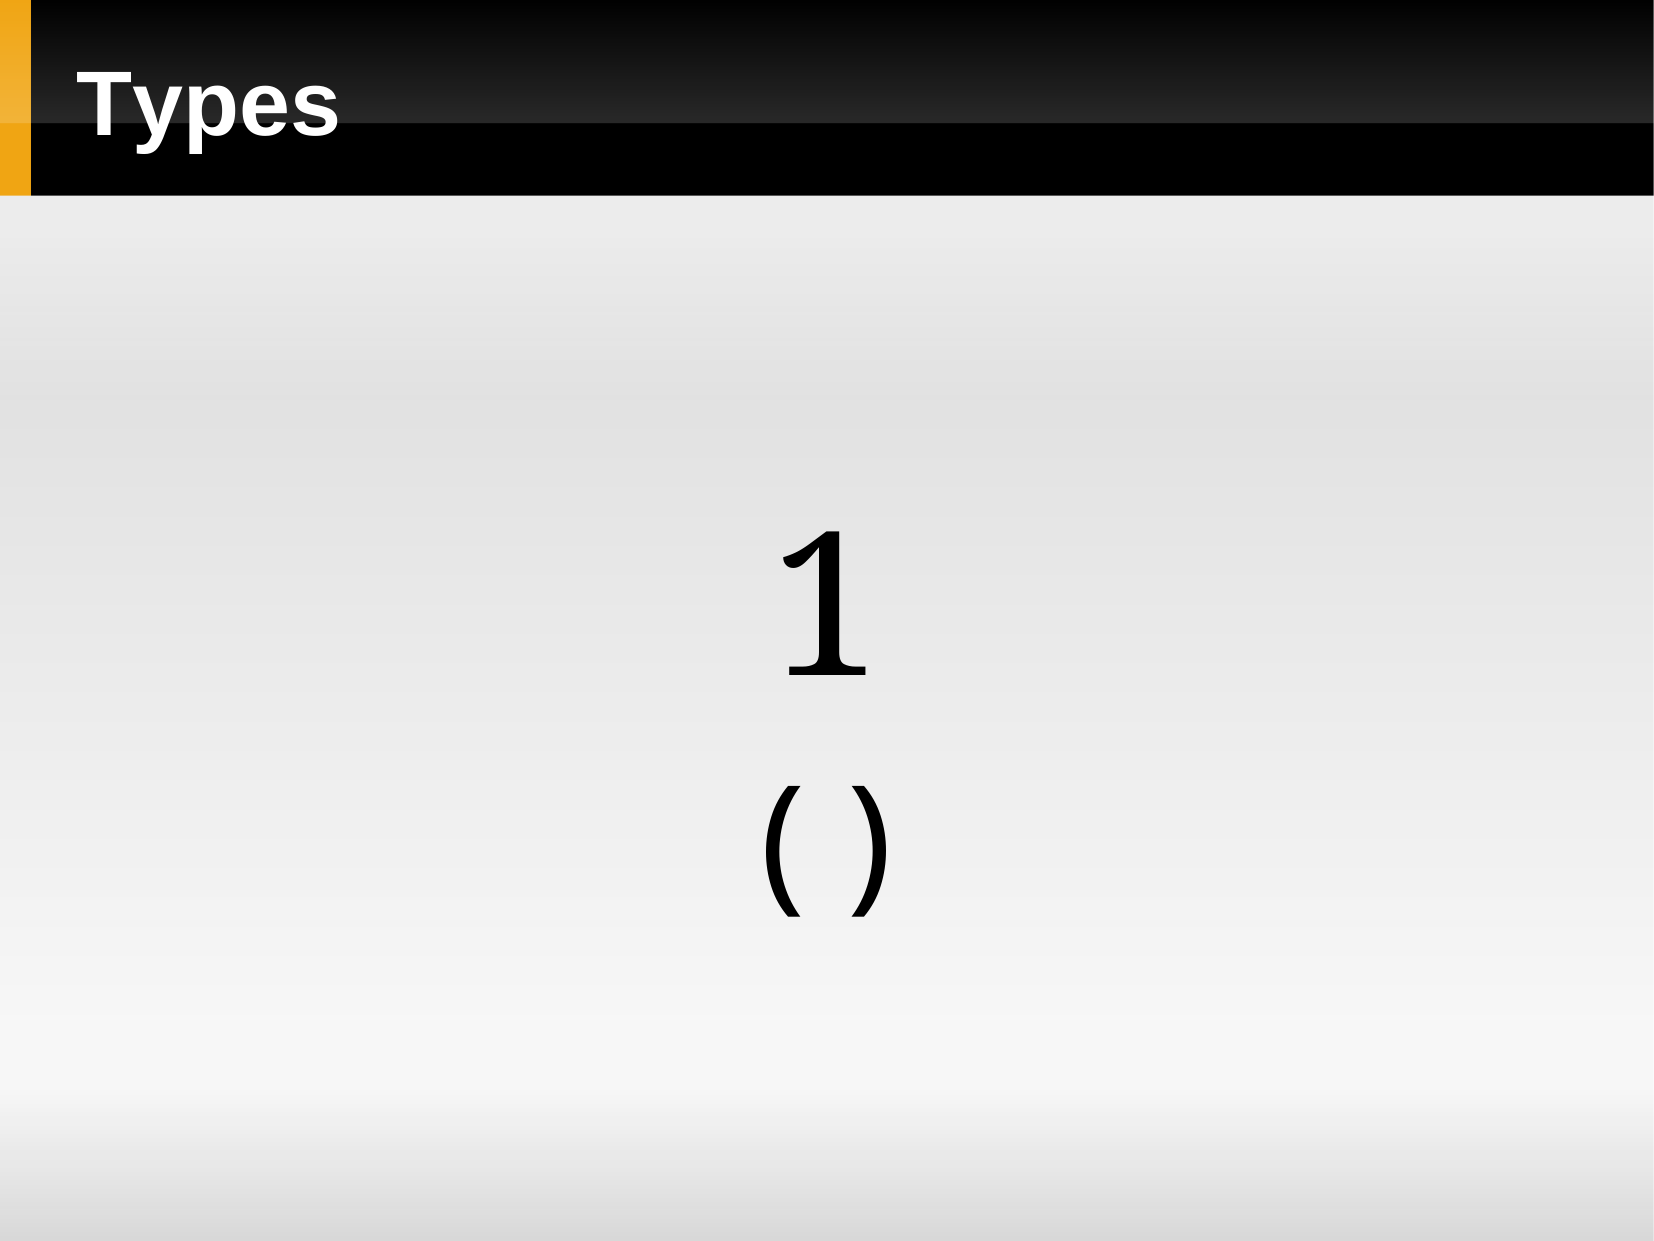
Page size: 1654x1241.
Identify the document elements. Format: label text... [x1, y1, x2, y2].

subtitle 1 () [82, 297, 1571, 1102]
picture [0, 0, 1654, 1241]
title Types [76, 0, 1565, 208]
